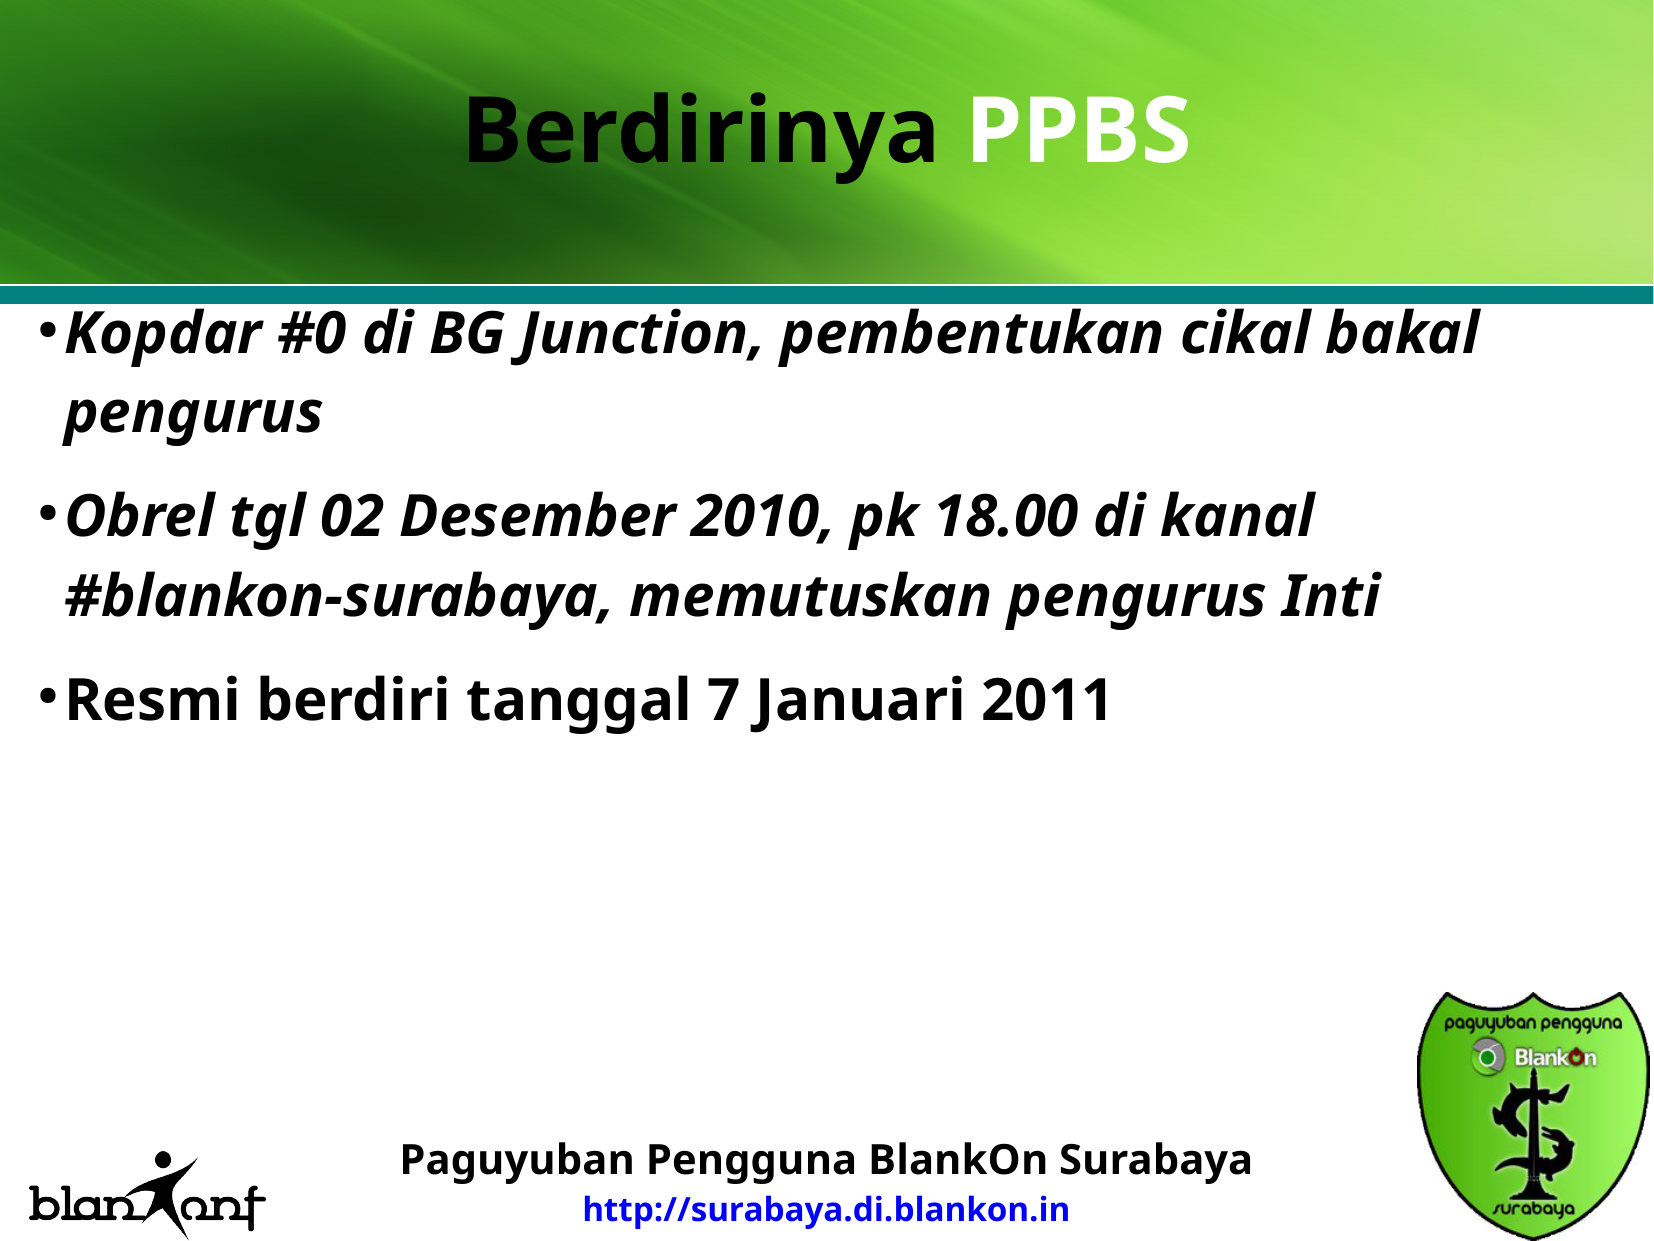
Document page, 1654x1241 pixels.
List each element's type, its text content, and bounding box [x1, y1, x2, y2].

text_box Kopdar #0 di BG Junction, pembentukan cikal bakal pengurus Obrel tgl 02 Desember 2010, pk 18.00 di kanal #blankon-surabaya, memutuskan pengurus Inti Resmi berdiri tanggal 7 Januari 2011 [16, 284, 1582, 1052]
text_box Paguyuban Pengguna BlankOn Surabaya http://surabaya.di.blankon.in [295, 1122, 1359, 1241]
picture [0, 0, 1654, 284]
picture [29, 1151, 266, 1241]
picture [1417, 992, 1650, 1241]
